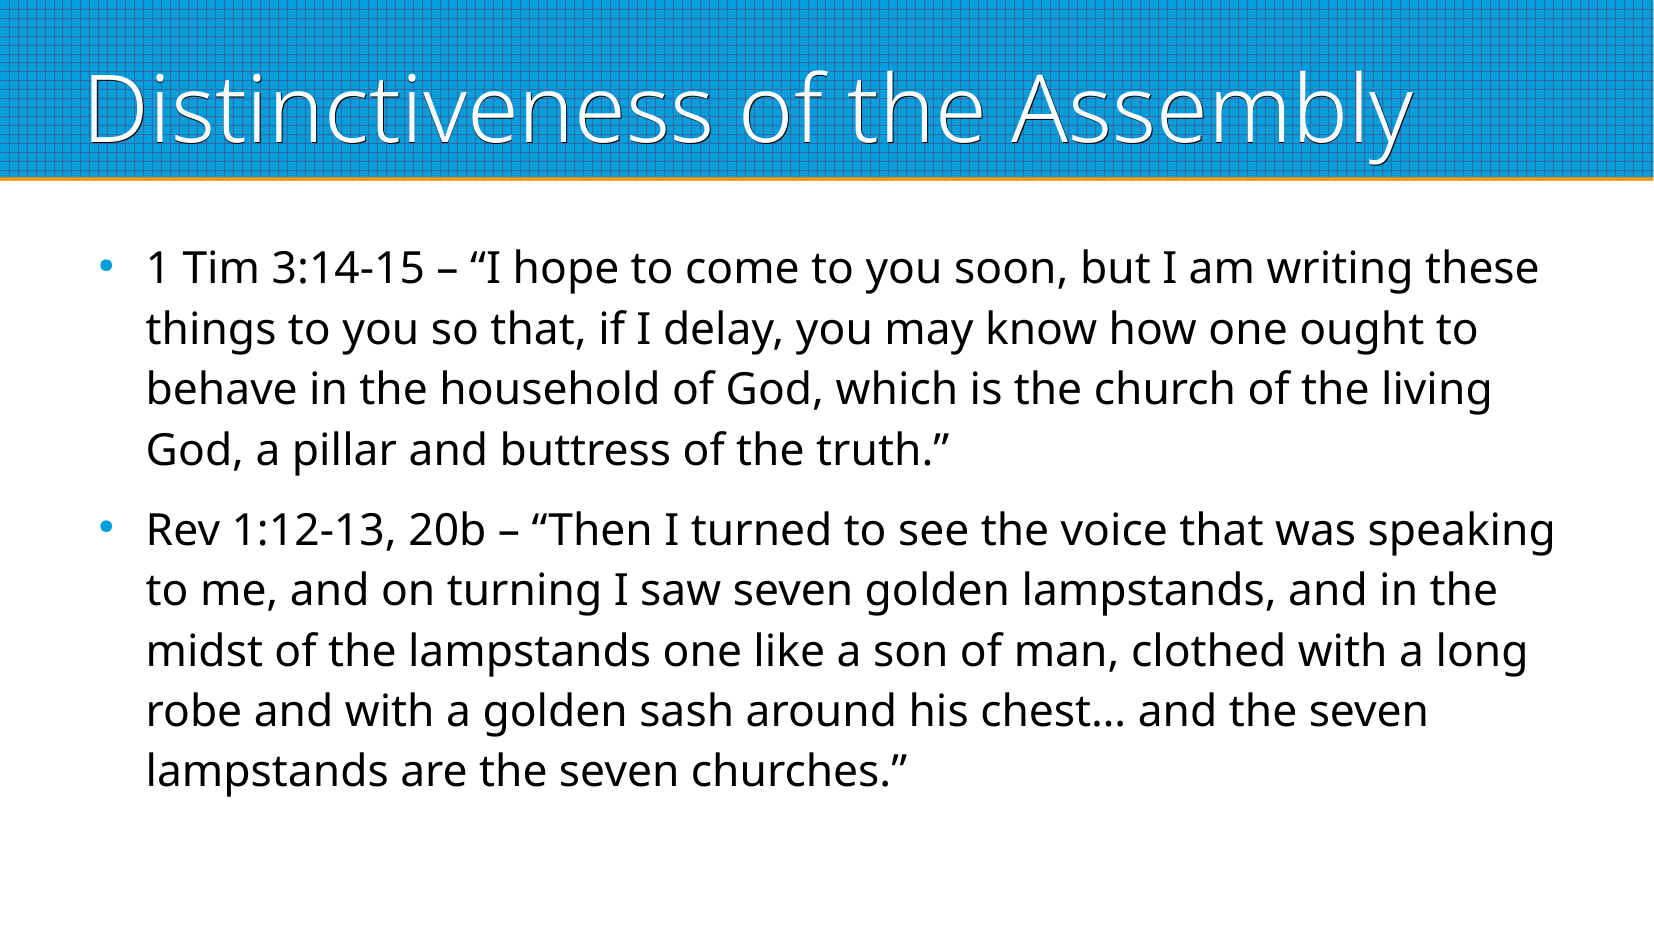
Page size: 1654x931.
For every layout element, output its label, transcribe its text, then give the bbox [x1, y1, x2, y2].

title Distinctiveness of the Assembly [82, 14, 1571, 171]
list 1 Tim 3:14-15 – “I hope to come to you soon, but I am writing these things to you so that, if I delay, you may know how one ought to behave in the household of God, which is the church of the living God, a pillar and buttress of the truth.” Rev 1:12-13, 20b – “Then I turned to see the voice that was speaking to me, and on turning I saw seven golden lampstands, and in the midst of the lampstands one like a son of man, clothed with a long robe and with a golden sash around his chest… and the seven lampstands are the seven churches.” [82, 236, 1563, 811]
